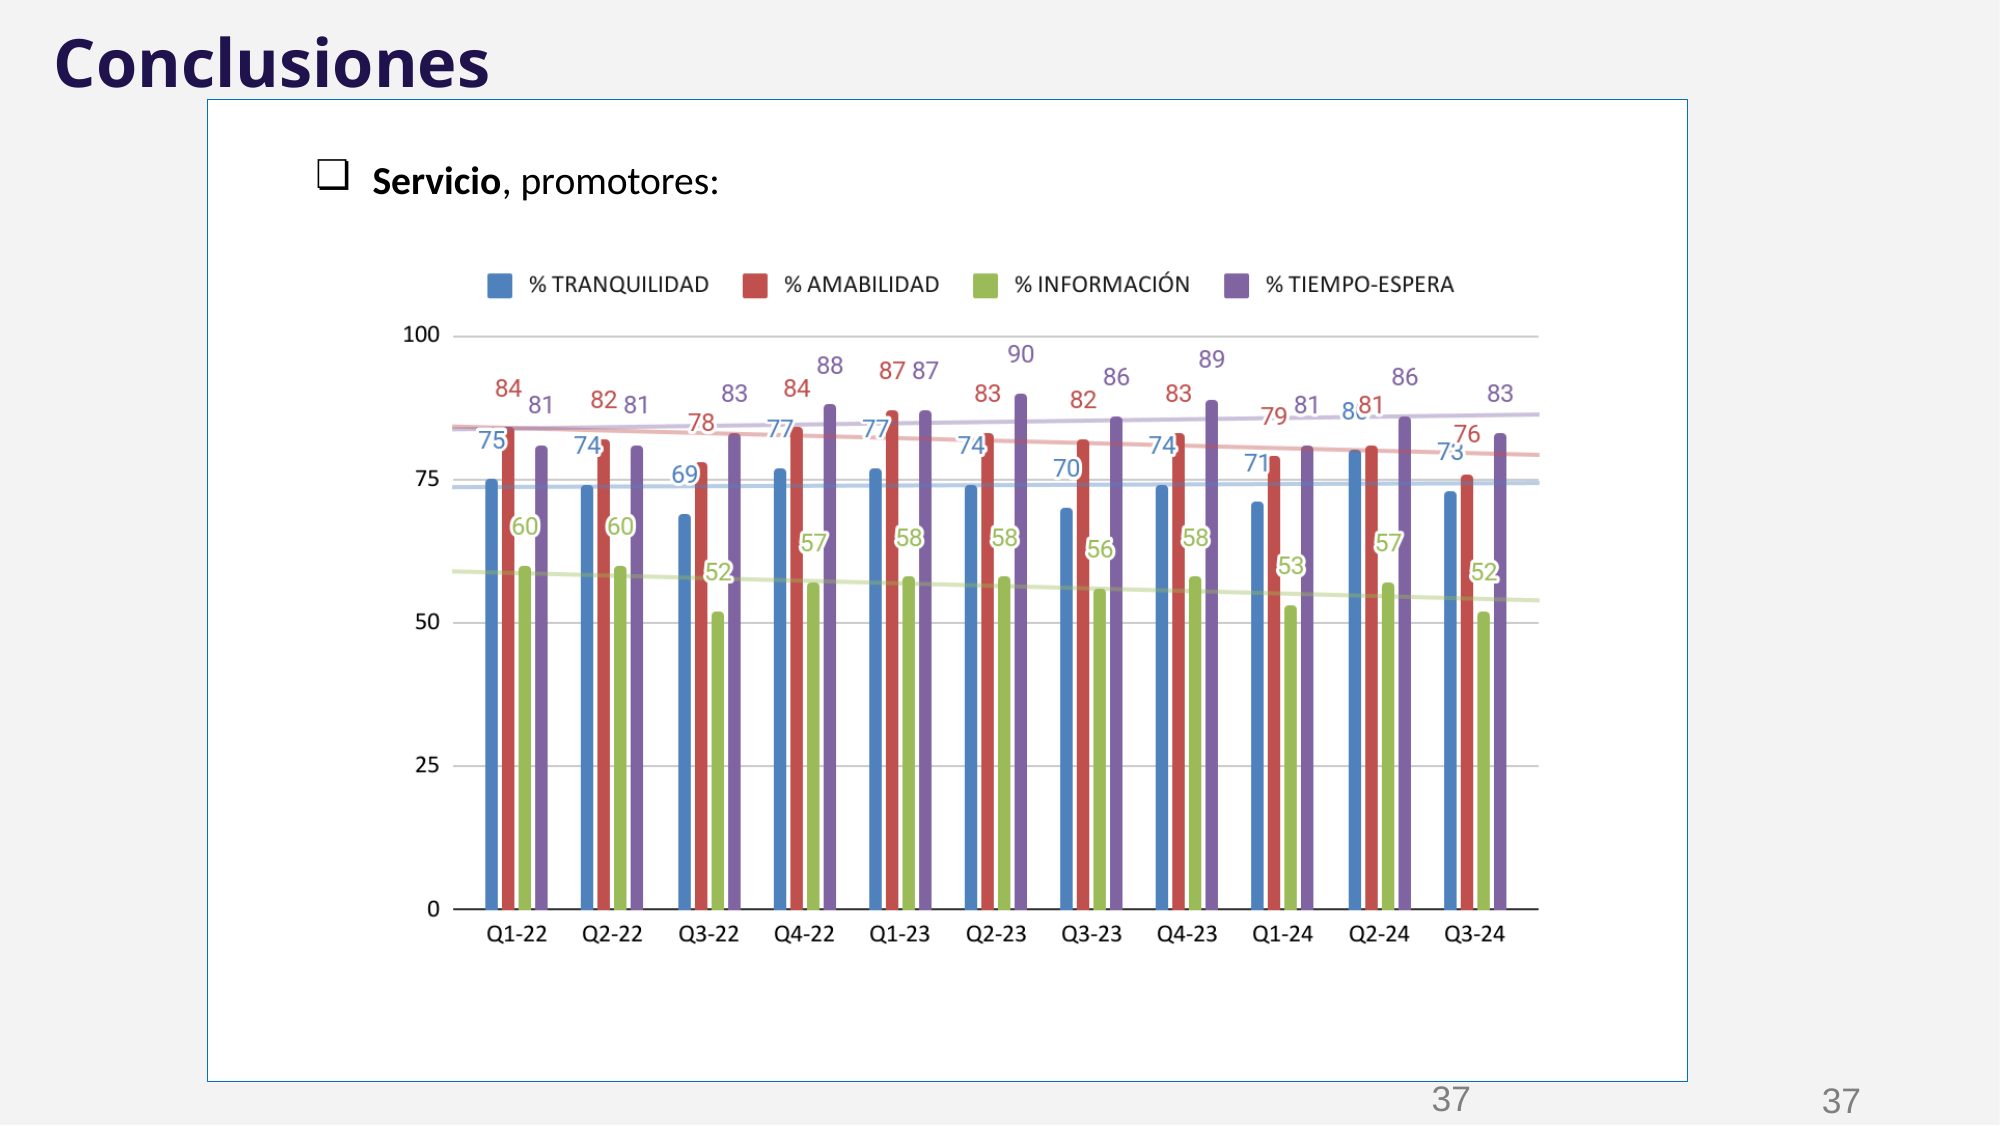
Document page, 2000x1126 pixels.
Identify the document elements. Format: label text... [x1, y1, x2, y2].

picture [365, 236, 1577, 985]
text_box Conclusiones [53, 0, 1946, 124]
text_box <number> [1413, 1067, 1881, 1126]
text_box Servicio, promotores: [207, 99, 1688, 1082]
